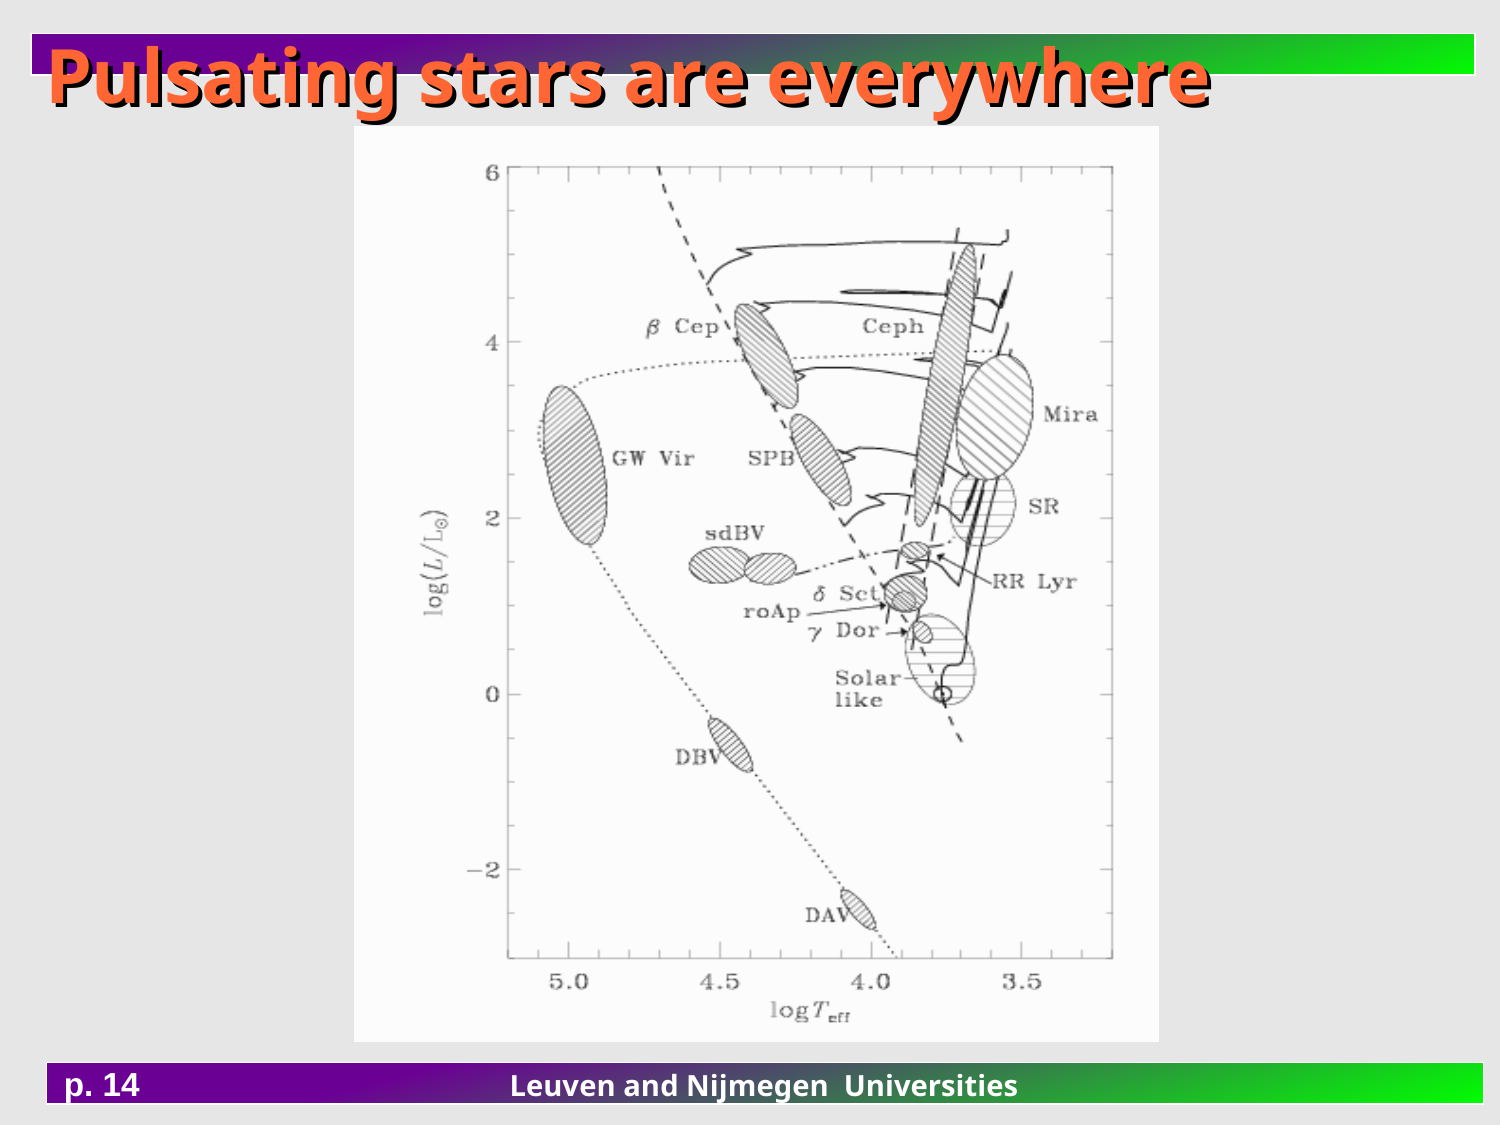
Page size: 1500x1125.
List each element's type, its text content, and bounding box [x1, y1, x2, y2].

picture [354, 126, 1159, 1042]
title Pulsating stars are everywhere [45, 21, 1481, 127]
